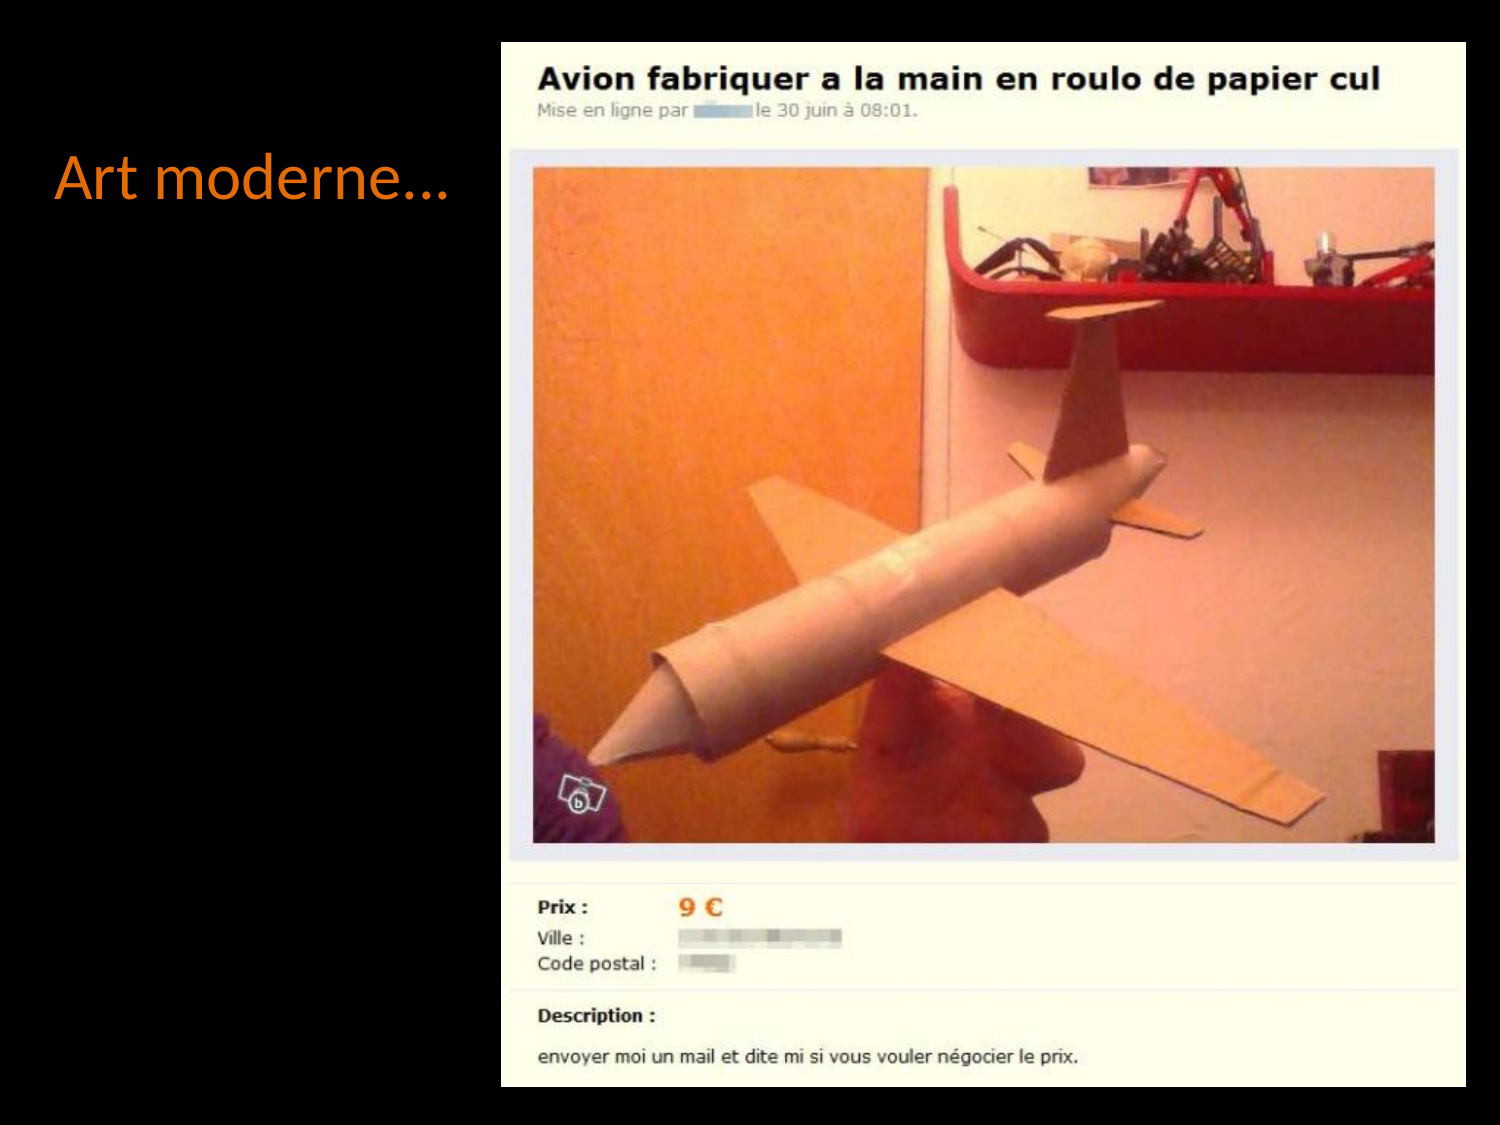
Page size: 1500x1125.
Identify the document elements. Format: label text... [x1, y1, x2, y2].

picture [501, 42, 1466, 1087]
list Art moderne... [39, 125, 501, 662]
